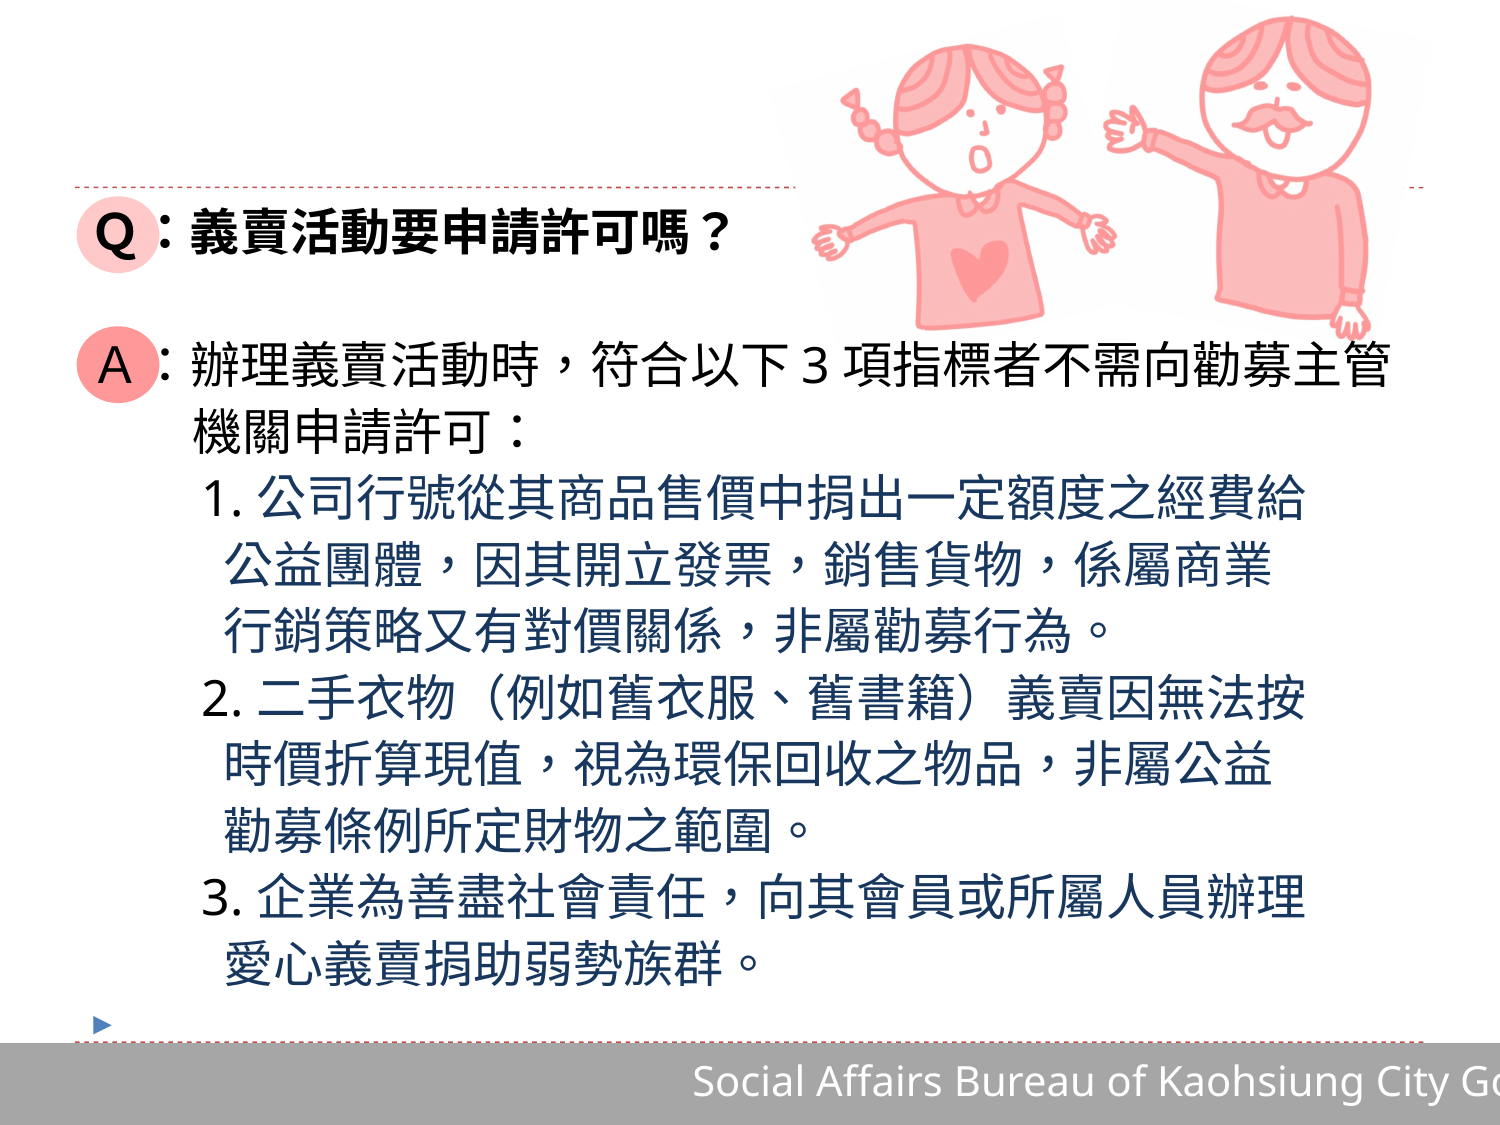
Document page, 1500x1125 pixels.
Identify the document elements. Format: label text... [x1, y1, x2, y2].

text_box [100, 196, 136, 200]
list Ｑ：義賣活動要申請許可嗎？ Ａ：辦理義賣活動時，符合以下3項指標者不需向勸募主管 機關申請許可： 1.公司行號從其商品售價中捐出一定額度之經費給 公益團體，因其開立發票，銷售貨物，係屬商業 行銷策略又有對價關係，非屬勸募行為。 2.二手衣物（例如舊衣服、舊書籍）義賣因無法按 時價折算現值，視為環保回收之物品，非屬公益 勸募條例所定財物之範圍。 3.企業為善盡社會責任，向其會員或所屬人員辦理 愛心義賣捐助弱勢族群。 [75, 200, 1426, 1011]
text_box Social Affairs Bureau of Kaohsiung City Government [0, 1043, 1500, 1125]
picture [769, 0, 1432, 200]
